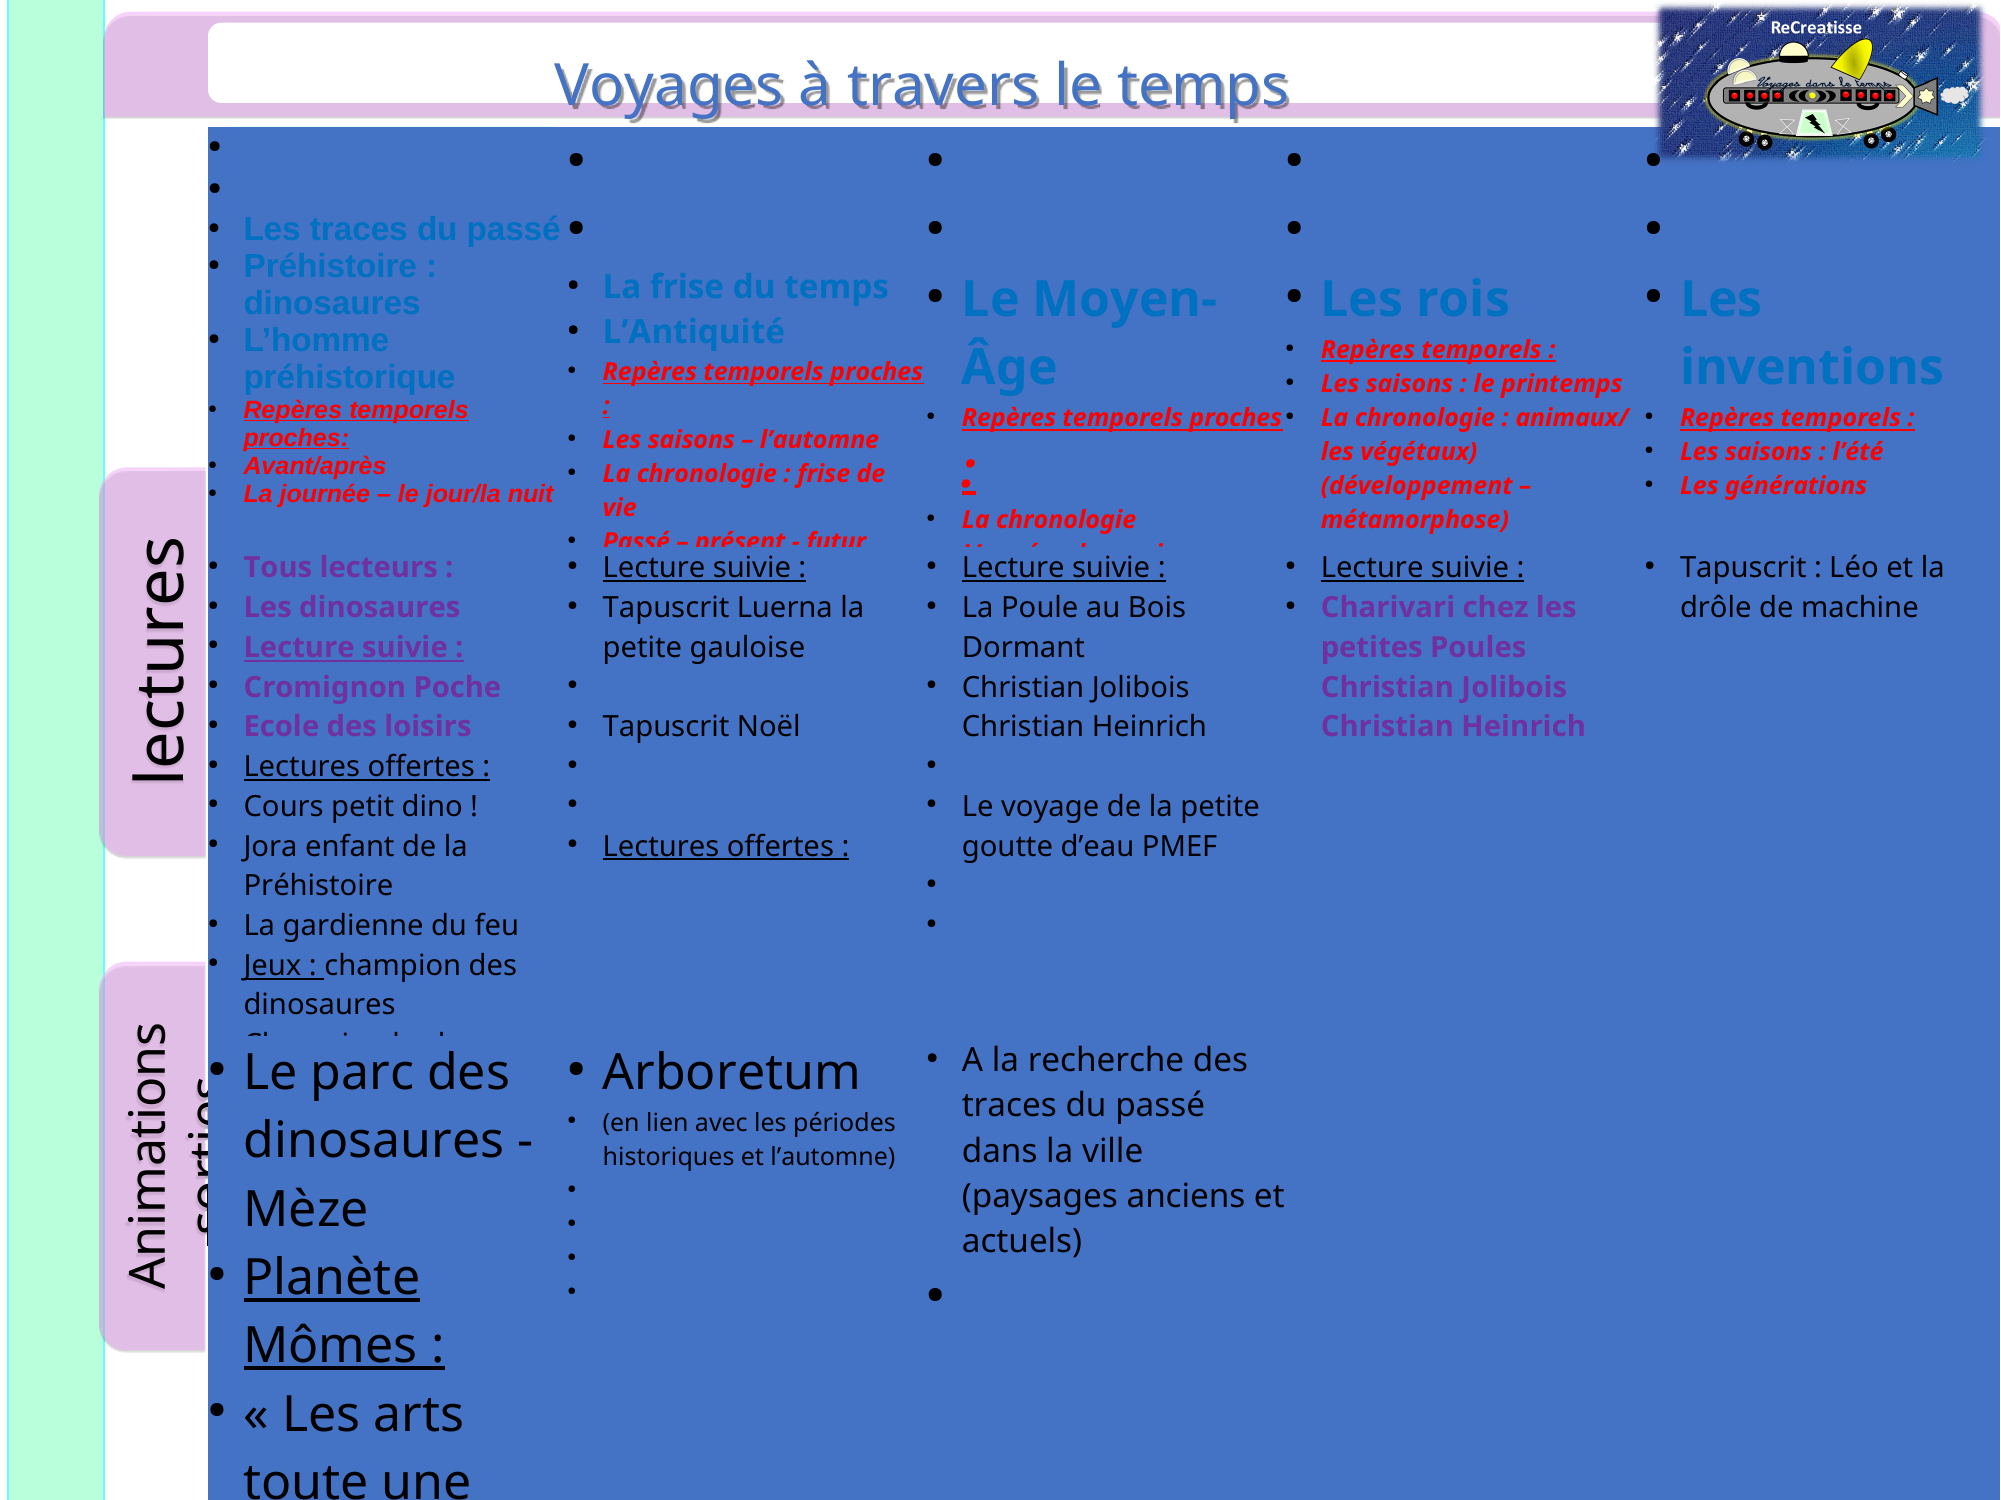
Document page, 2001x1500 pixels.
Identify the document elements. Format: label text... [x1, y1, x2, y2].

table_cell Lecture suivie : La Poule au Bois Dormant Christian Jolibois Christian Heinrich Le voyage de la petite goutte d’eau PMEF [926, 547, 1285, 1036]
table_cell Tous lecteurs : Les dinosaures Lecture suivie : Cromignon Poche Ecole des loisirs Lectures offertes : Cours petit dino ! Jora enfant de la Préhistoire La gardienne du feu Jeux : champion des dinosaures Champion les hommes préhistoriques [208, 547, 567, 1036]
table_cell A la recherche des traces du passé dans la ville (paysages anciens et actuels) [926, 1036, 1285, 1500]
text_box [1989, 14, 2000, 117]
table_header La frise du temps L’Antiquité Repères temporels proches : Les saisons – l’automne La chronologie : frise de vie Passé – présent - futur [567, 127, 926, 547]
table_cell Arboretum (en lien avec les périodes historiques et l’automne) [567, 1036, 926, 1500]
table_cell Lecture suivie : Tapuscrit Luerna la petite gauloise Tapuscrit Noël Lectures offertes : [567, 547, 926, 1036]
picture [1650, 0, 1989, 167]
table_cell Le parc des dinosaures - Mèze Planète Mômes : « Les arts toute une histoire » [208, 1036, 567, 1500]
text_box lectures [99, 467, 206, 856]
table_cell [1645, 1036, 2000, 1500]
table_cell [1285, 1036, 1645, 1500]
text_box Animations sorties [99, 961, 206, 1351]
table_header Les inventions Repères temporels : Les saisons : l’été Les générations [1645, 127, 2000, 547]
text_box Voyages à travers le temps [528, 34, 1316, 127]
table_cell Lecture suivie : Charivari chez les petites Poules Christian Jolibois Christian Heinrich [1285, 547, 1645, 1036]
table_header Les rois Repères temporels : Les saisons : le printemps La chronologie : animaux/ les végétaux) (développement – métamorphose) [1285, 127, 1645, 547]
table_header Les traces du passé Préhistoire : dinosaures L’homme préhistorique Repères temporels proches: Avant/après La journée – le jour/la nuit [208, 127, 567, 547]
text_box [8, 0, 1650, 1500]
table_header Le Moyen-Âge Repères temporels proches : La chronologie L’année – les mois Les saisons : l’hiver [926, 127, 1285, 547]
table_cell Tapuscrit : Léo et la drôle de machine [1645, 547, 2000, 1036]
